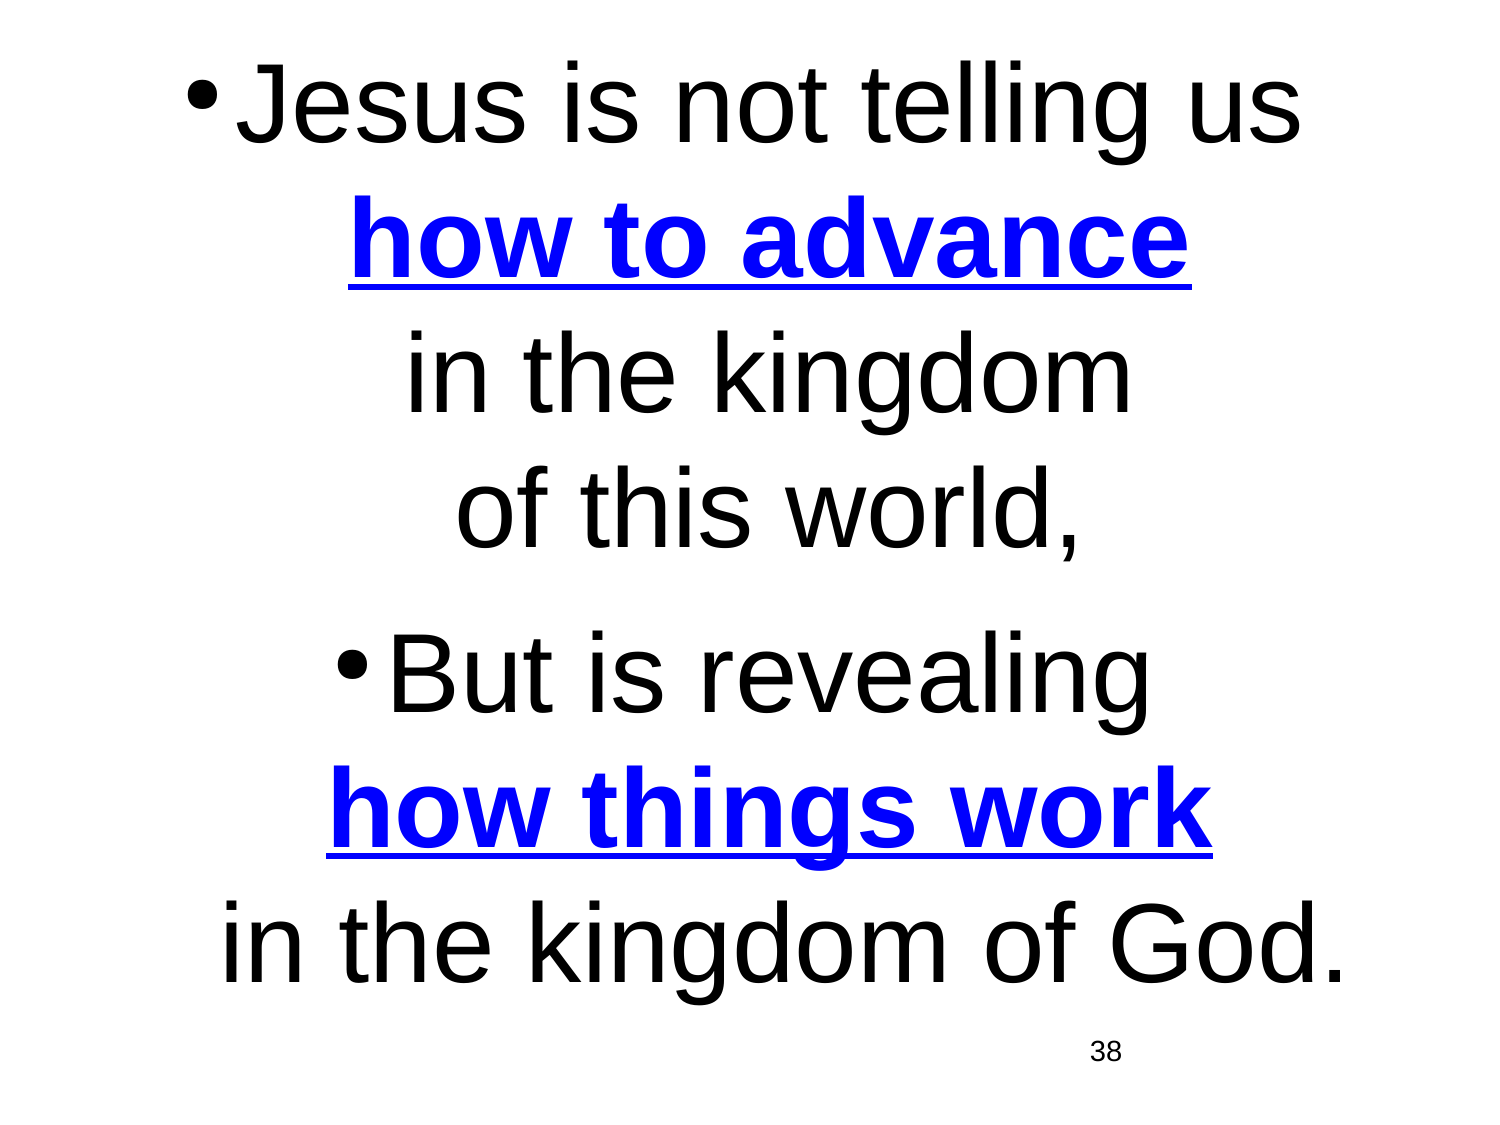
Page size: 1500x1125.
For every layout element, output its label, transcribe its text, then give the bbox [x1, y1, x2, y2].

list Jesus is not telling us how to advance in the kingdom of this world, But is revealing how things work in the kingdom of God. [15, 29, 1486, 1111]
